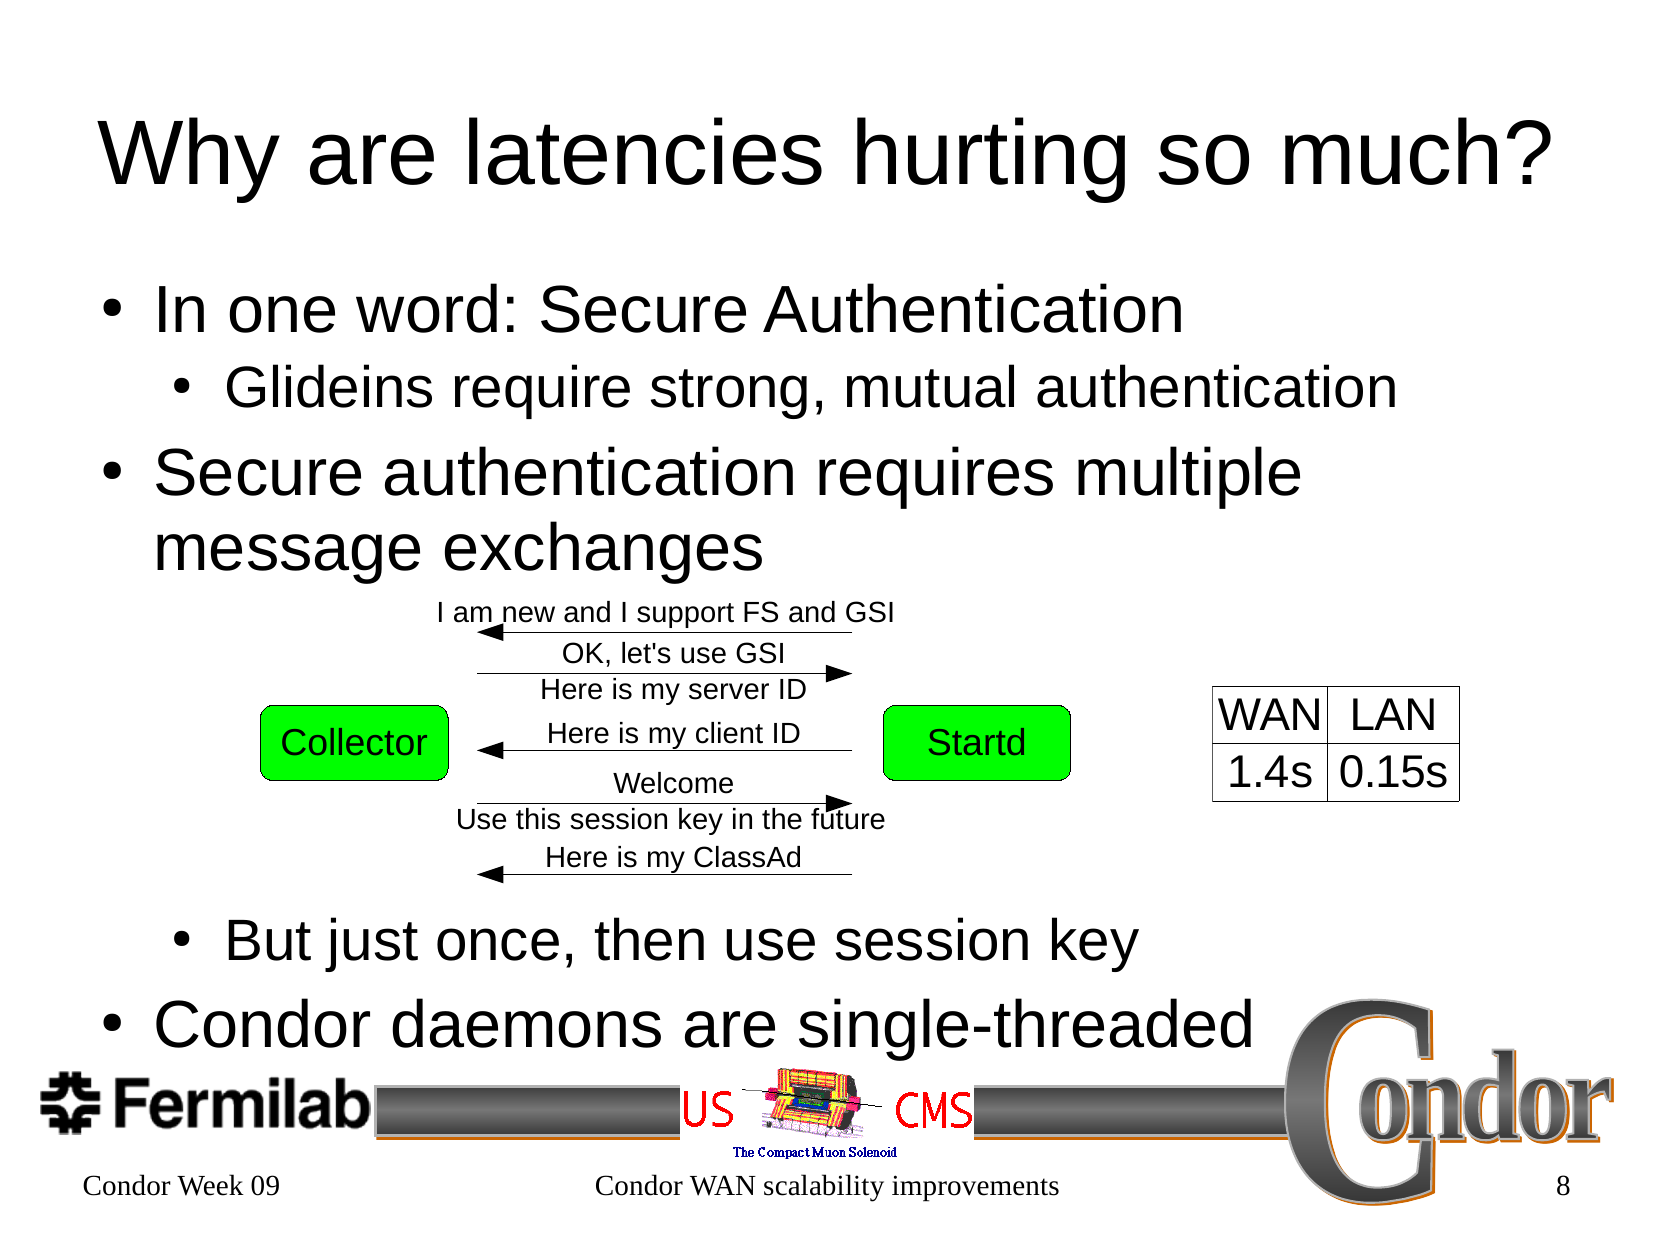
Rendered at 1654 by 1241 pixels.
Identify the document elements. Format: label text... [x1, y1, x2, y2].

text_box I am new and I support FS and GSI [400, 588, 932, 646]
title Why are latencies hurting so much? [82, 49, 1571, 257]
chart [1212, 686, 1462, 803]
text_box Here is my server ID [454, 665, 894, 710]
picture [680, 1091, 974, 1159]
text_box Collector [260, 705, 449, 781]
picture [40, 1071, 371, 1135]
text_box Here is my client ID [454, 710, 894, 759]
text_box OK, let's use GSI [454, 630, 894, 665]
text_box Welcome [454, 759, 894, 795]
text_box Use this session key in the future [418, 795, 924, 853]
list In one word: Secure Authentication Glideins require strong, mutual authentication Secure authentication requires multiple message exchanges But just once, then use session key Condor daemons are single-threaded [82, 272, 1571, 1091]
text_box Here is my ClassAd [454, 834, 894, 891]
text_box Startd [894, 705, 1071, 781]
